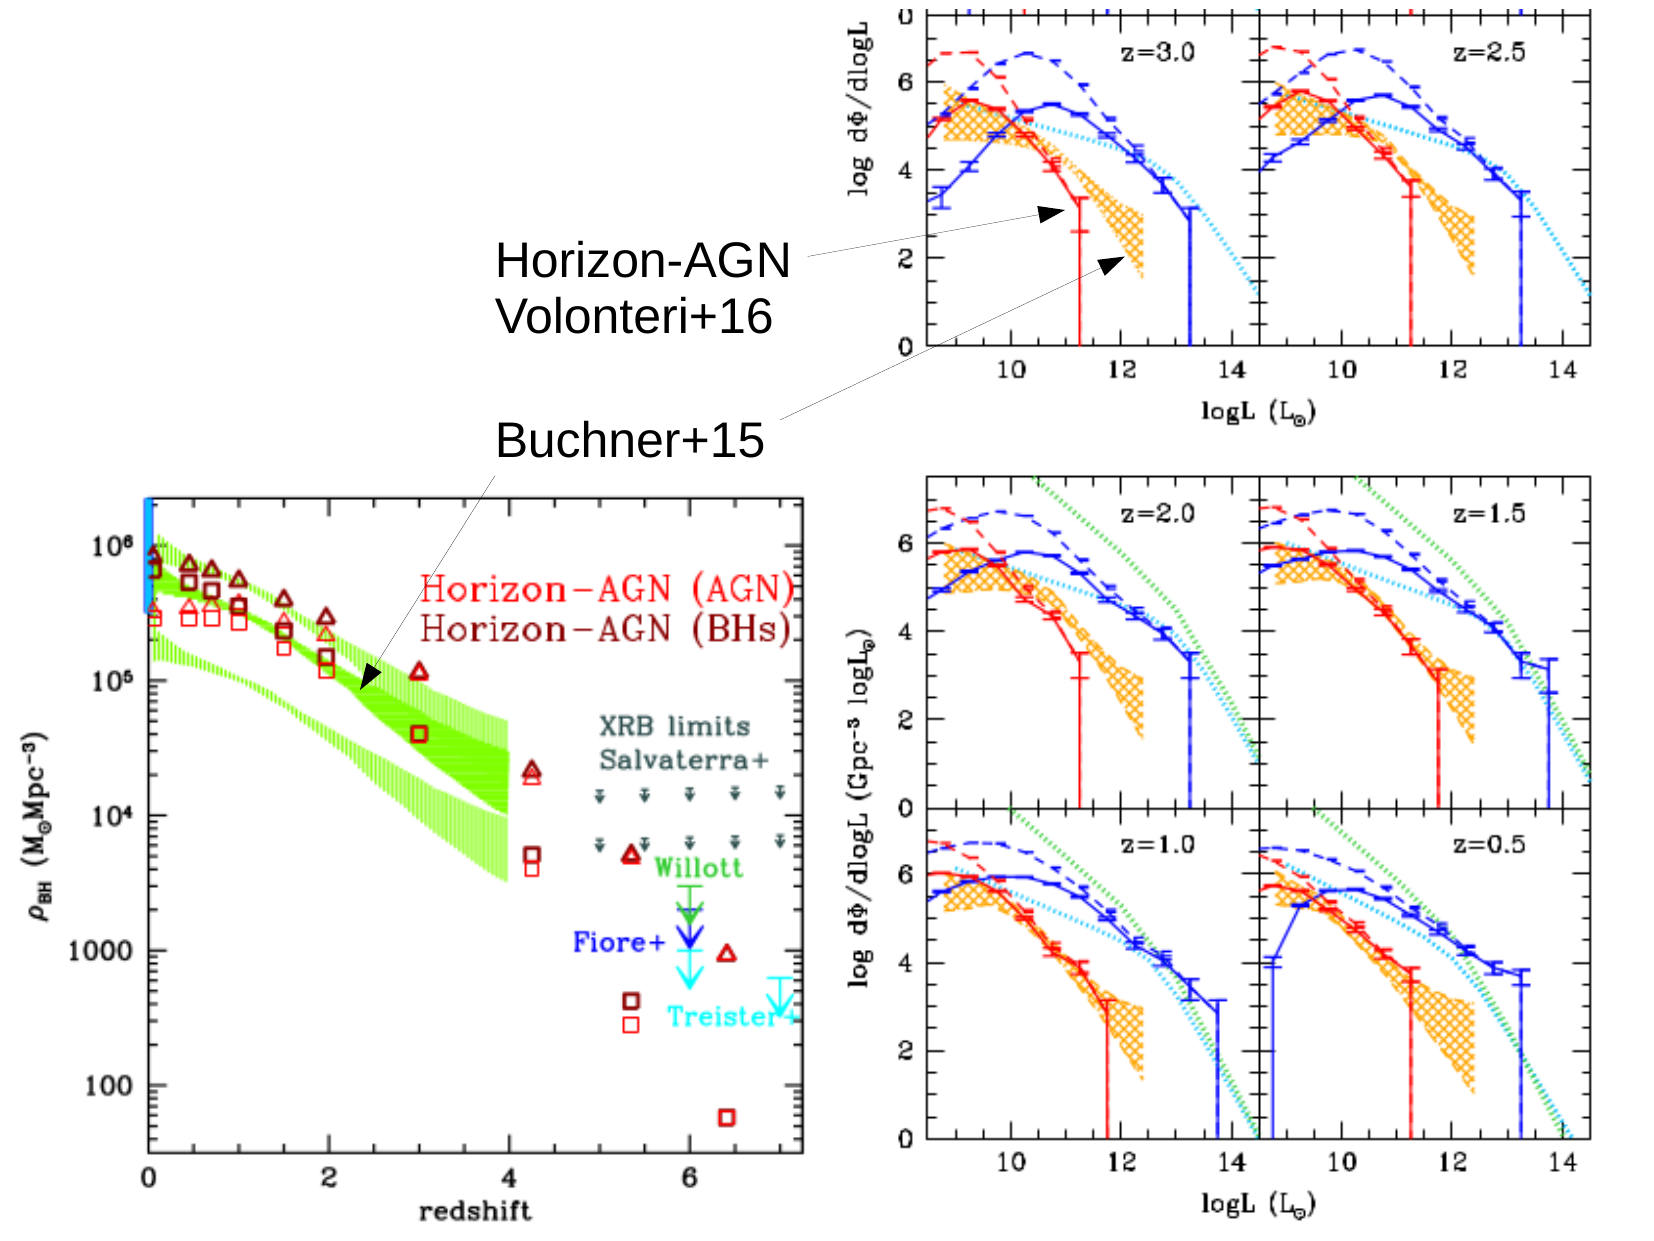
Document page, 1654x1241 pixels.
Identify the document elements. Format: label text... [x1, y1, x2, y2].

text_box Buchner+15 [480, 408, 808, 475]
picture [0, 9, 1621, 1241]
text_box Horizon-AGN Volonteri+16 [480, 225, 808, 408]
